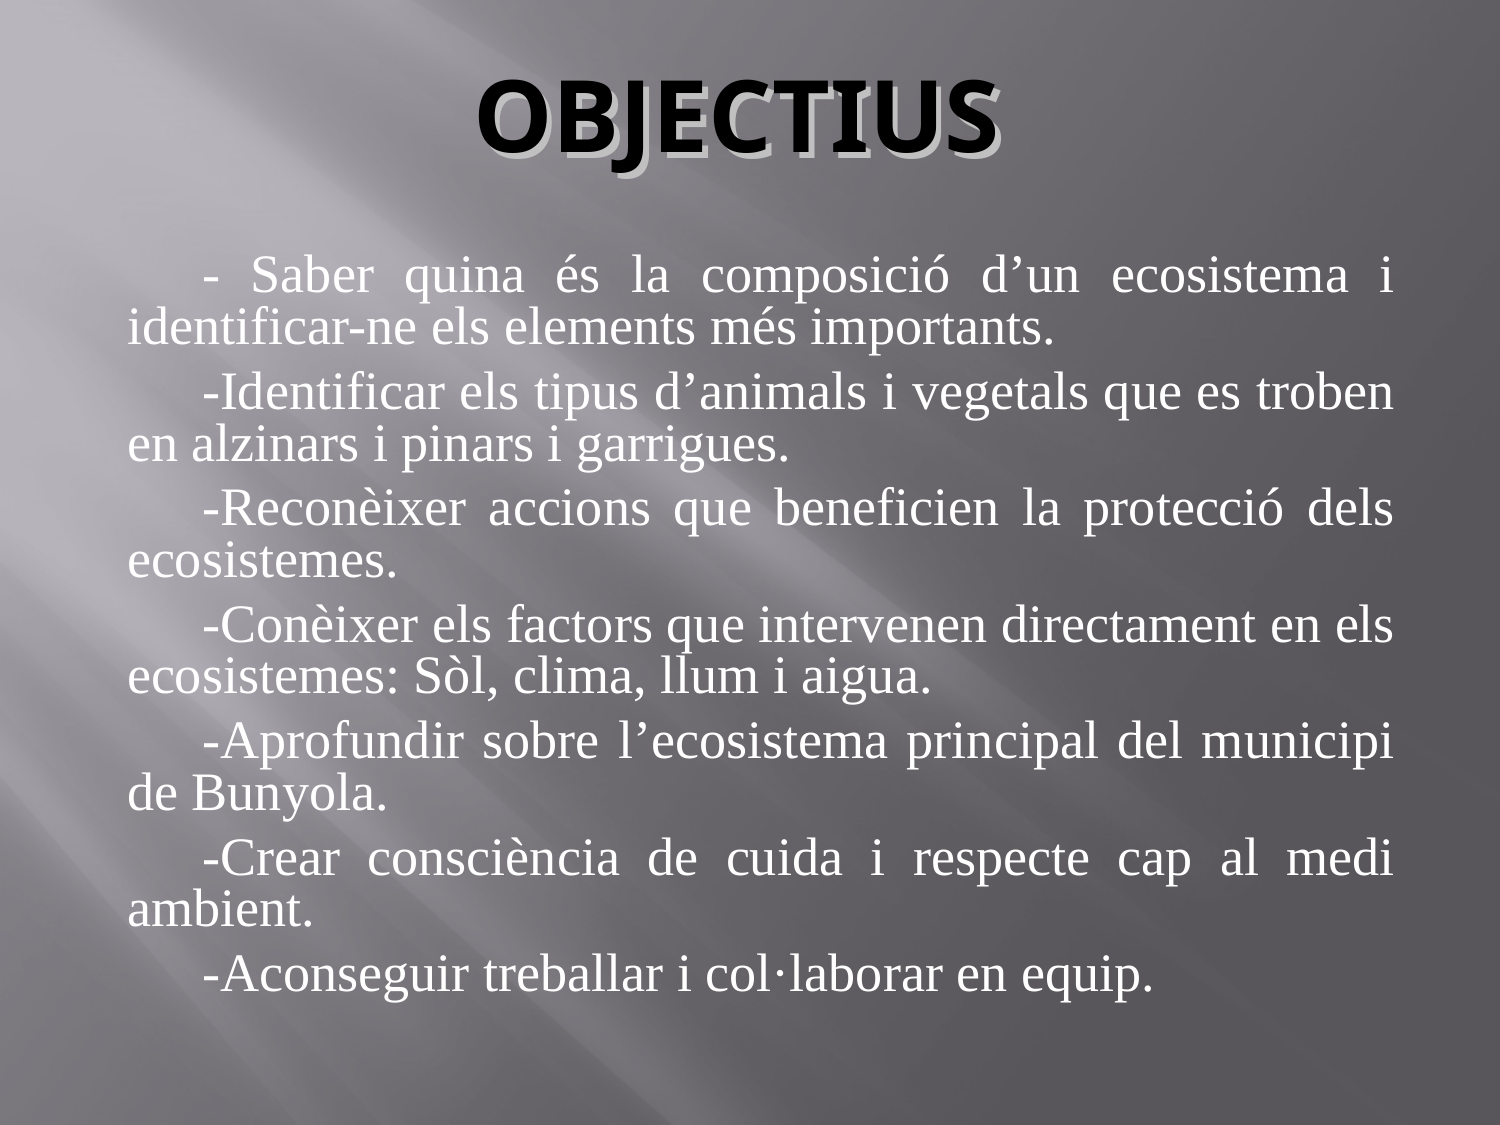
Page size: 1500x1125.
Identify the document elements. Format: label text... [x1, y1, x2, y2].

title OBJECTIUS [112, 19, 1388, 173]
subtitle - Saber quina és la composició d’un ecosistema i identificar-ne els elements més importants. -Identificar els tipus d’animals i vegetals que es troben en alzinars i pinars i garrigues. -Reconèixer accions que beneficien la protecció dels ecosistemes. -Conèixer els factors que intervenen directament en els ecosistemes: Sòl, clima, llum i aigua. -Aprofundir sobre l’ecosistema principal del municipi de Bunyola. -Crear consciència de cuida i respecte cap al medi ambient. -Aconseguir treballar i col·laborar en equip. [112, 243, 1412, 1106]
